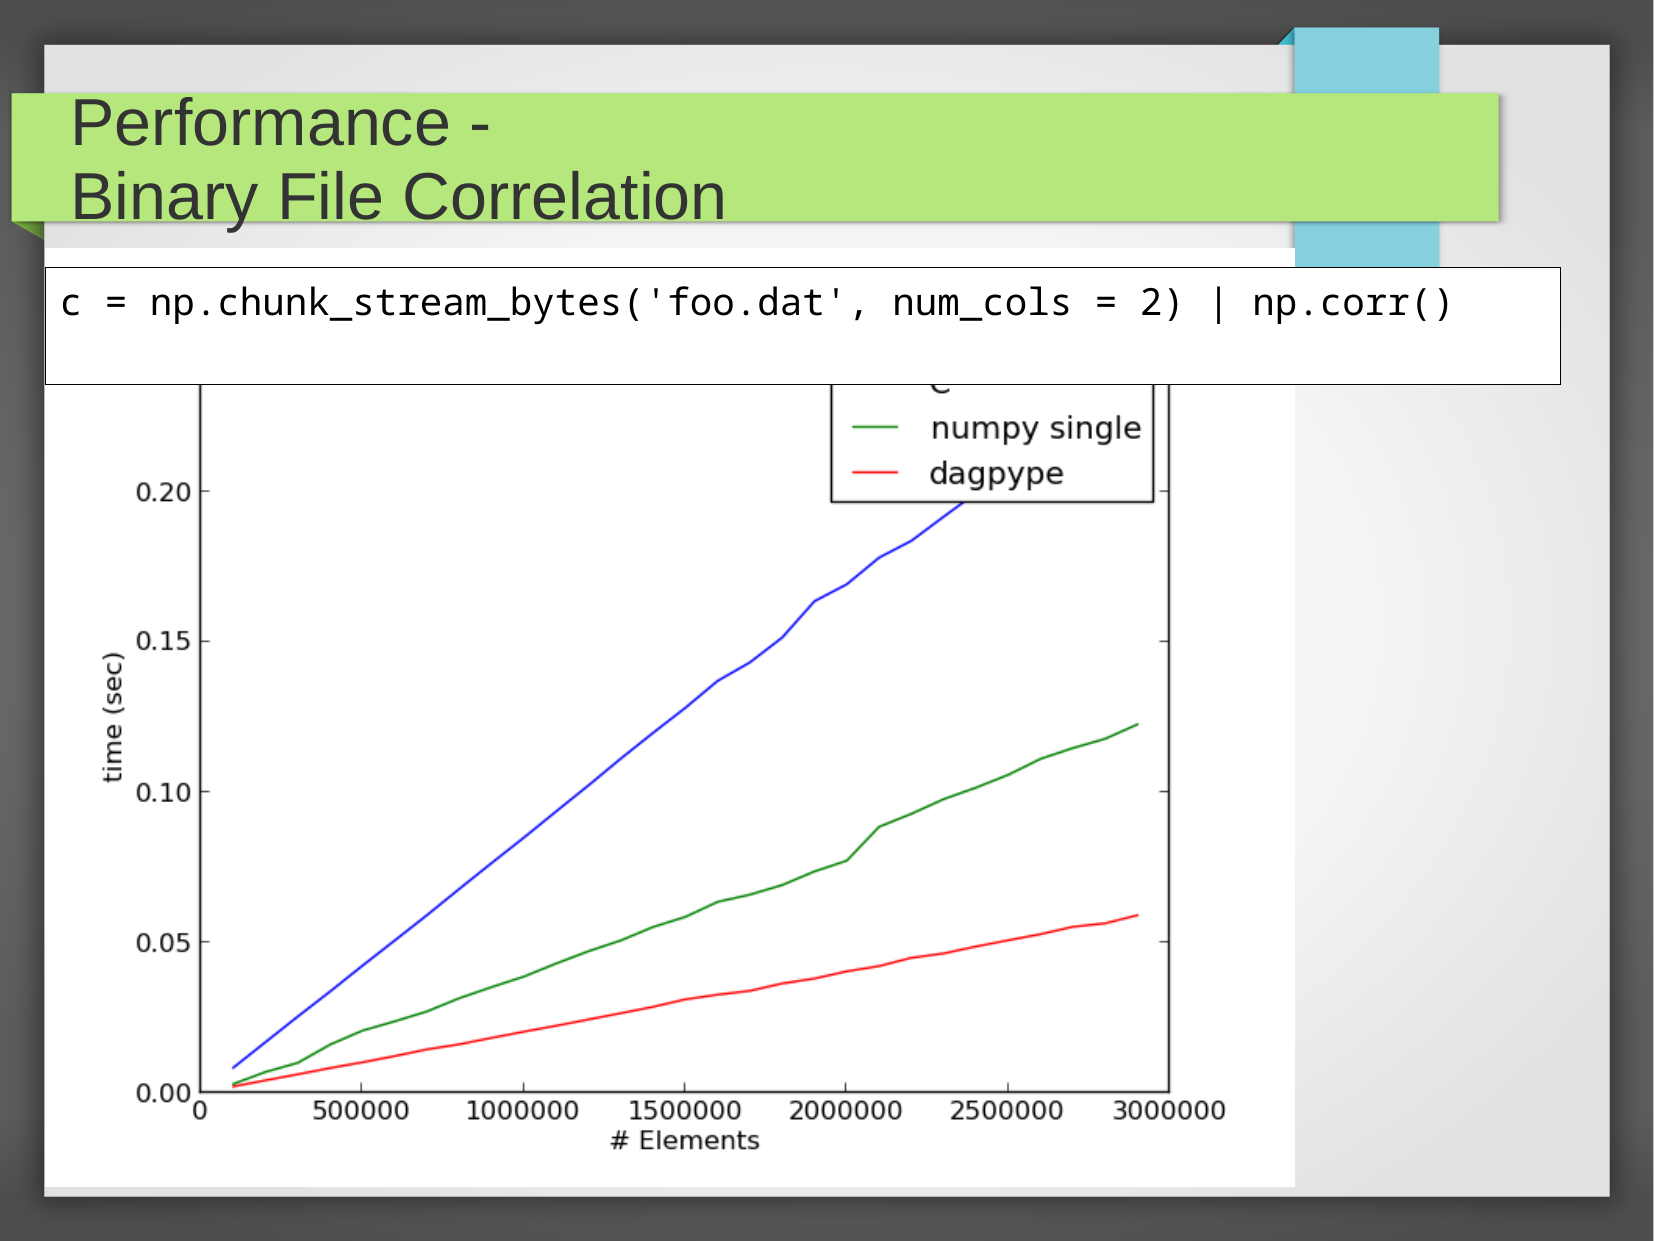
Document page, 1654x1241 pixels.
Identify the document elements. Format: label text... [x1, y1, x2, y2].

picture [0, 0, 1654, 1241]
title Performance - Binary File Correlation [70, 85, 1229, 234]
text_box c = np.chunk_stream_bytes('foo.dat', num_cols = 2) | np.corr() [45, 267, 1561, 359]
